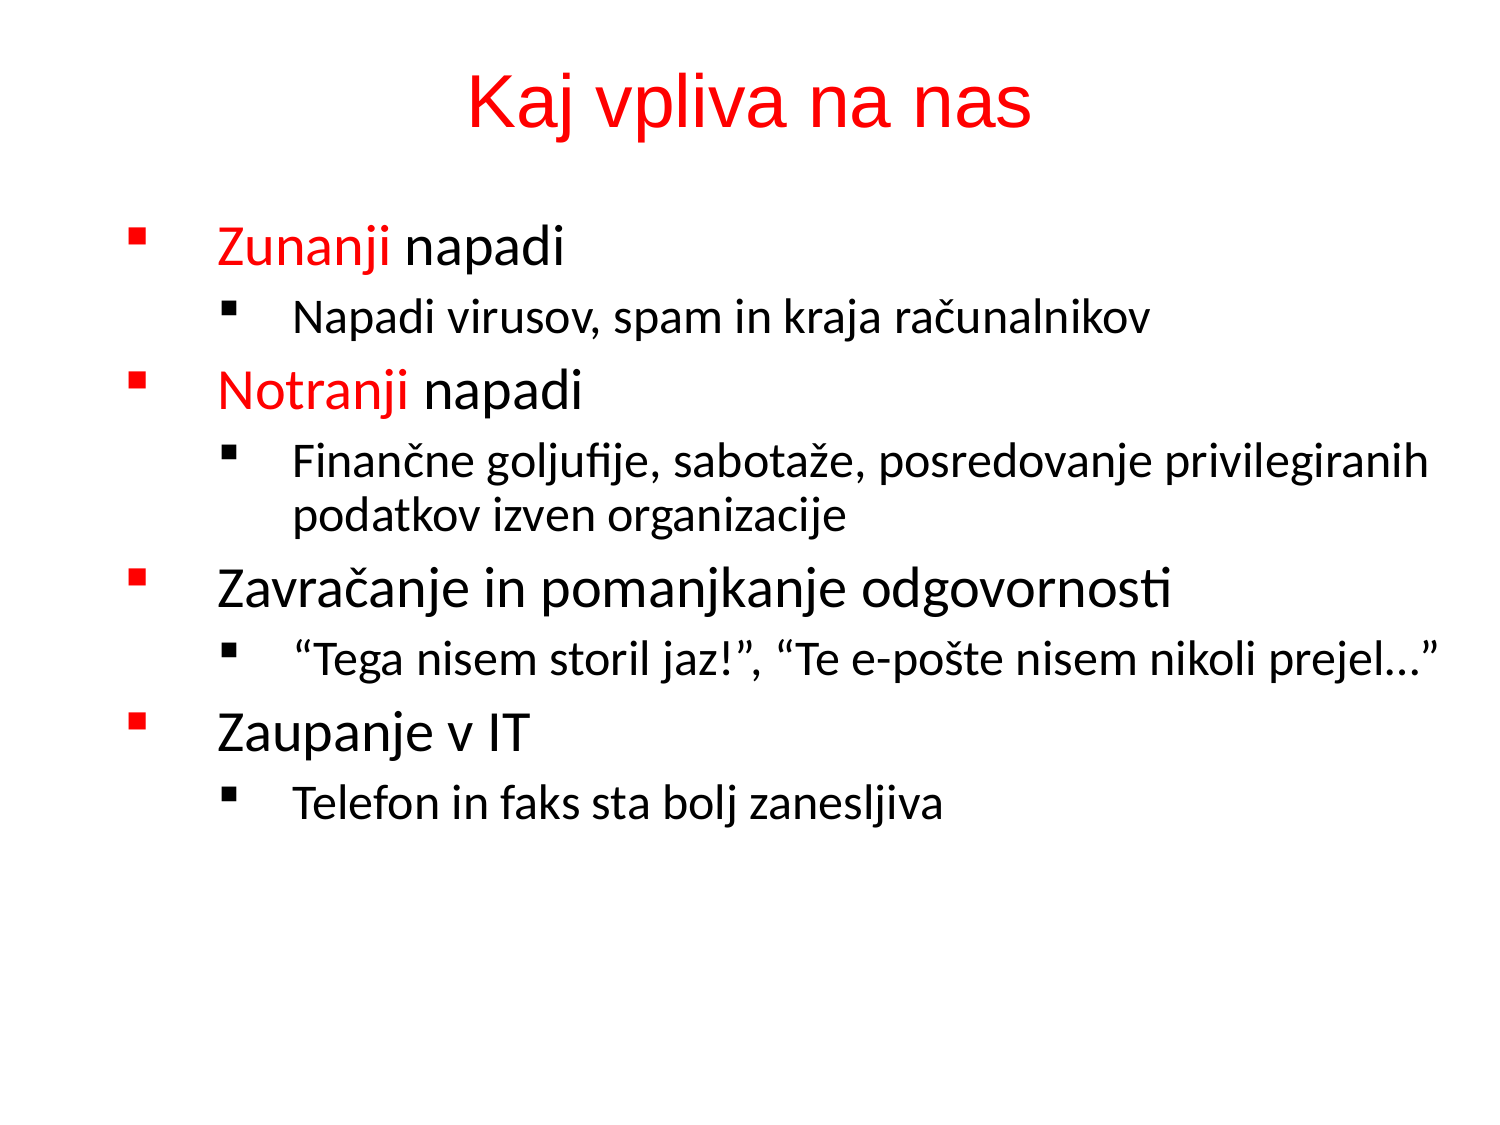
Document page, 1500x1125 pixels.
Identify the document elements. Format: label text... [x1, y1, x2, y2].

list Zunanji napadi Napadi virusov, spam in kraja računalnikov Notranji napadi Finančne goljufije, sabotaže, posredovanje privilegiranih podatkov izven organizacije Zavračanje in pomanjkanje odgovornosti “Tega nisem storil jaz!”, “Te e-pošte nisem nikoli prejel…” Zaupanje v IT Telefon in faks sta bolj zanesljiva [108, 208, 1500, 934]
title Kaj vpliva na nas [75, 45, 1426, 151]
